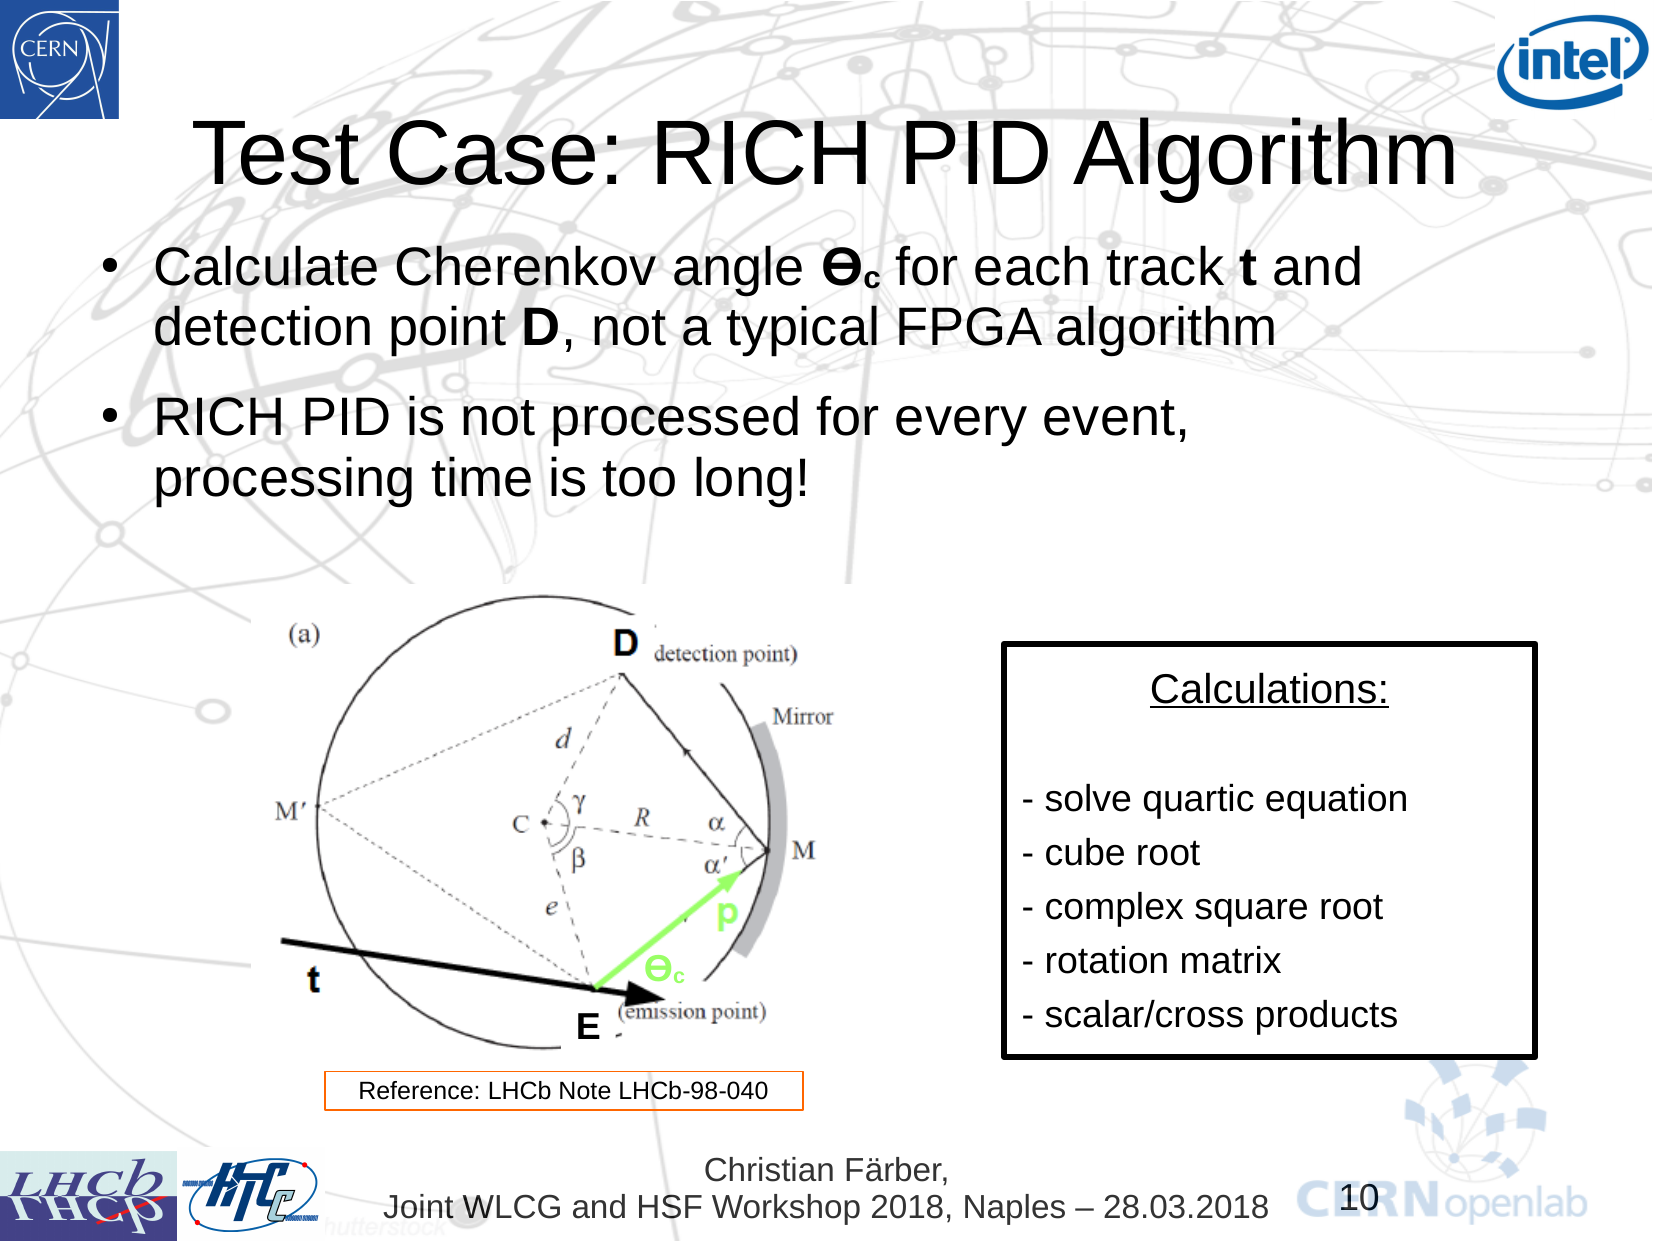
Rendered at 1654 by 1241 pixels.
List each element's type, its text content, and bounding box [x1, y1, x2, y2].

picture [251, 584, 857, 1071]
text_box Calculations: - solve quartic equation - cube root - complex square root - rotation matrix - scalar/cross products [1003, 643, 1536, 1058]
picture [0, 0, 119, 119]
title Test Case: RICH PID Algorithm [82, 49, 1571, 236]
text_box Reference: LHCb Note LHCb-98-040 [324, 1071, 804, 1111]
picture [0, 1151, 82, 1241]
text_box E [561, 998, 616, 1057]
picture [1495, 0, 1654, 119]
list Calculate Cherenkov angle Ɵc for each track t and detection point D, not a typical FPGA algorithm RICH PID is not processed for every event, processing time is too long! [82, 236, 1595, 1241]
text_box Ɵc [616, 939, 701, 1010]
